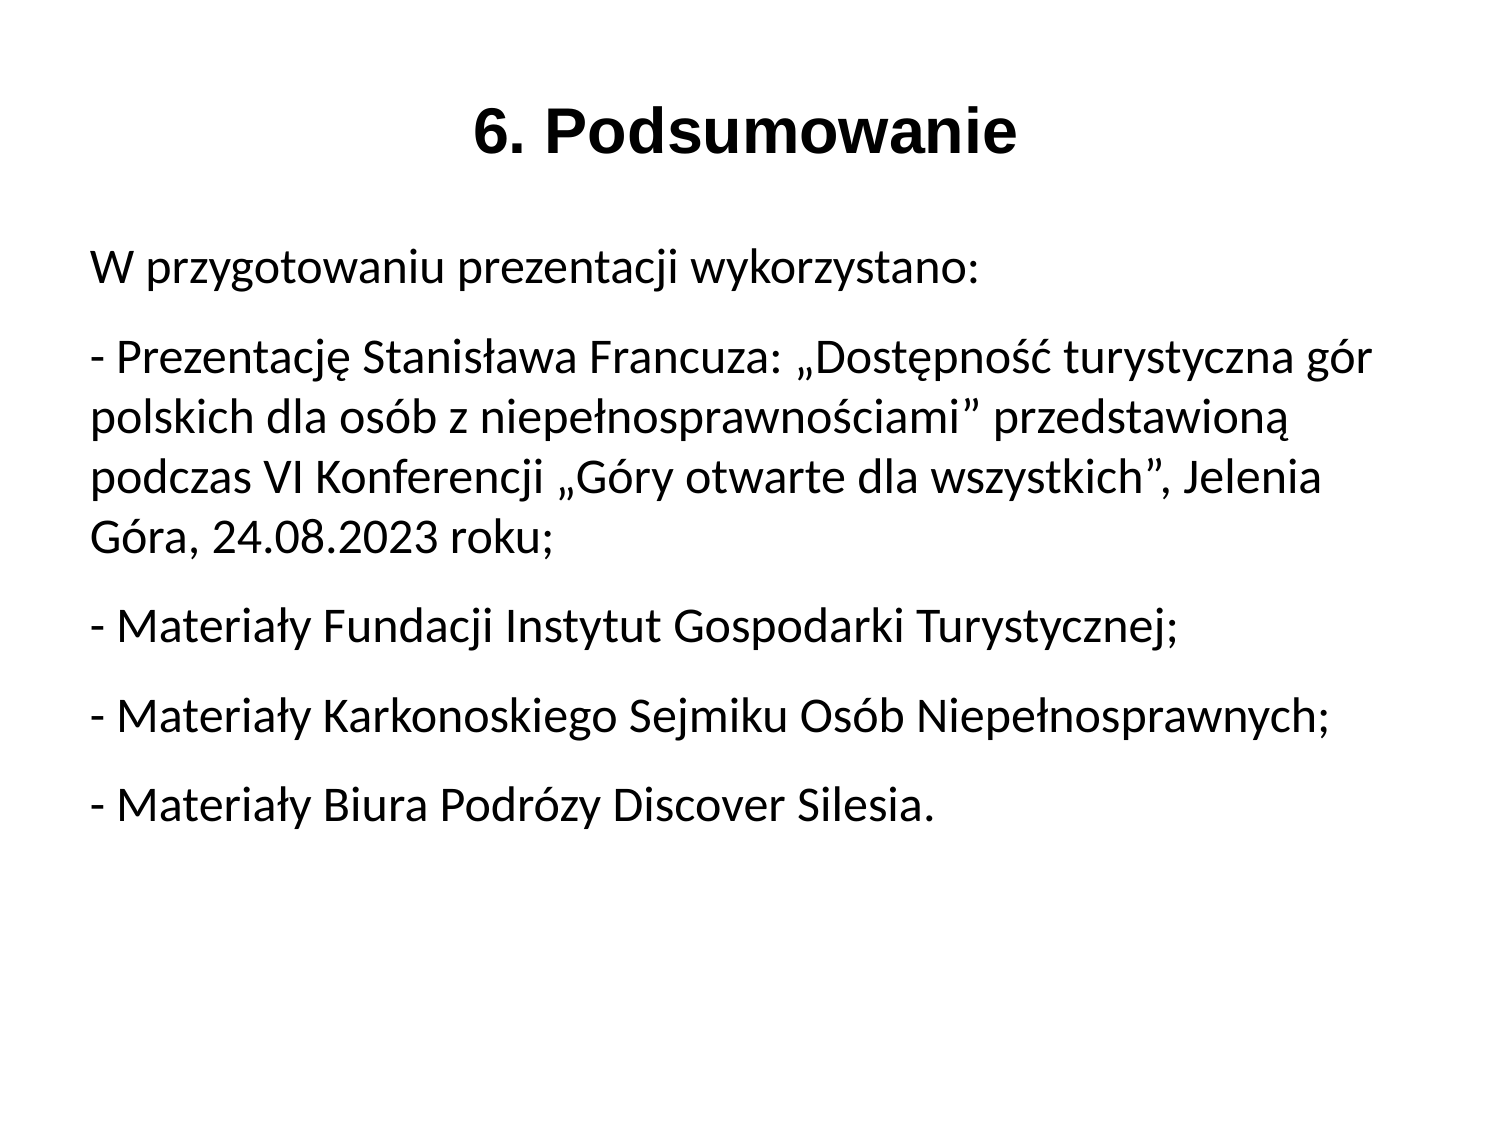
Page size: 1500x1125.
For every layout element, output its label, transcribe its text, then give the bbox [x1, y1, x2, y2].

title 6. Podsumowanie [70, 81, 1421, 119]
list W przygotowaniu prezentacji wykorzystano: - Prezentację Stanisława Francuza: „Dostępność turystyczna gór polskich dla osób z niepełnosprawnościami” przedstawioną podczas VI Konferencji „Góry otwarte dla wszystkich”, Jelenia Góra, 24.08.2023 roku; - Materiały Fundacji Instytut Gospodarki Turystycznej; - Materiały Karkonoskiego Sejmiku Osób Niepełnosprawnych; - Materiały Biura Podrózy Discover Silesia. [75, 226, 1425, 965]
